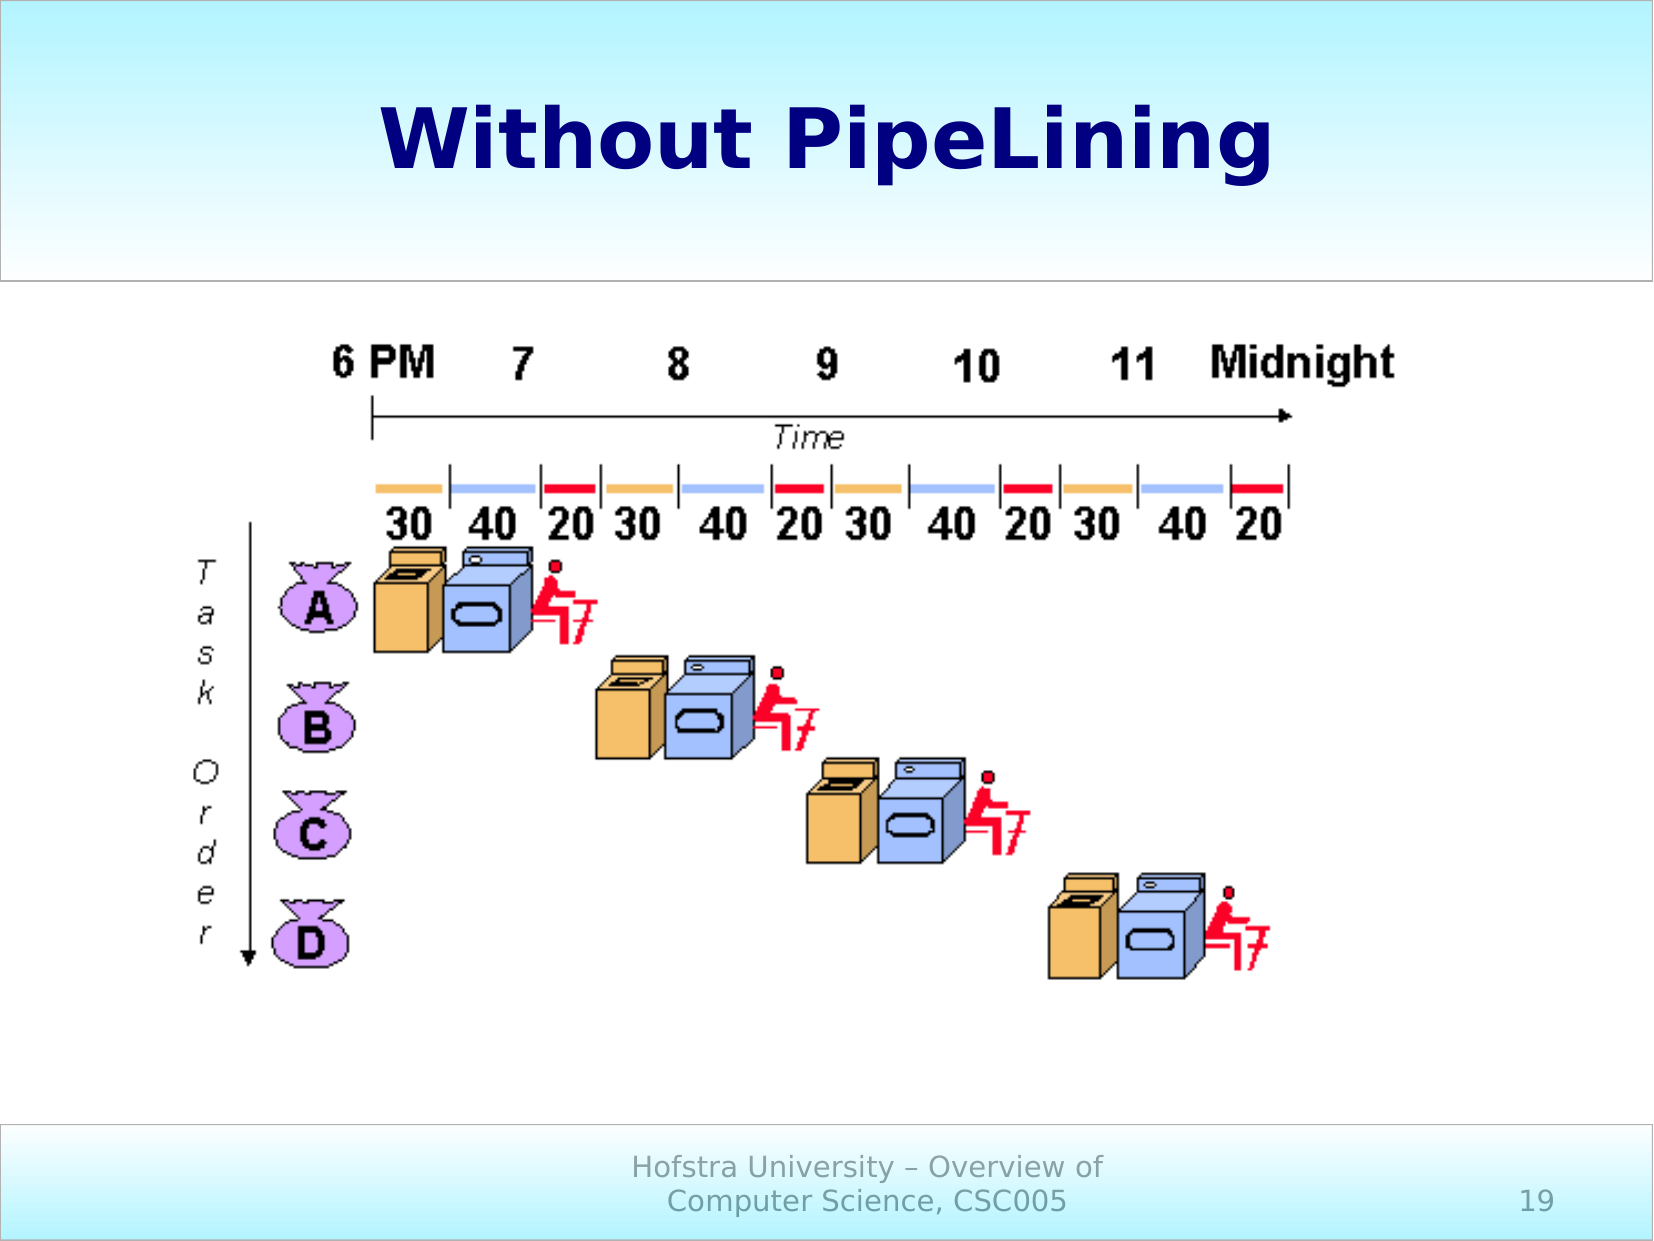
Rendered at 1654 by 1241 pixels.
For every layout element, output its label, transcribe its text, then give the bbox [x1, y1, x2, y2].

picture [181, 334, 1428, 991]
title Without PipeLining [78, 77, 1576, 203]
